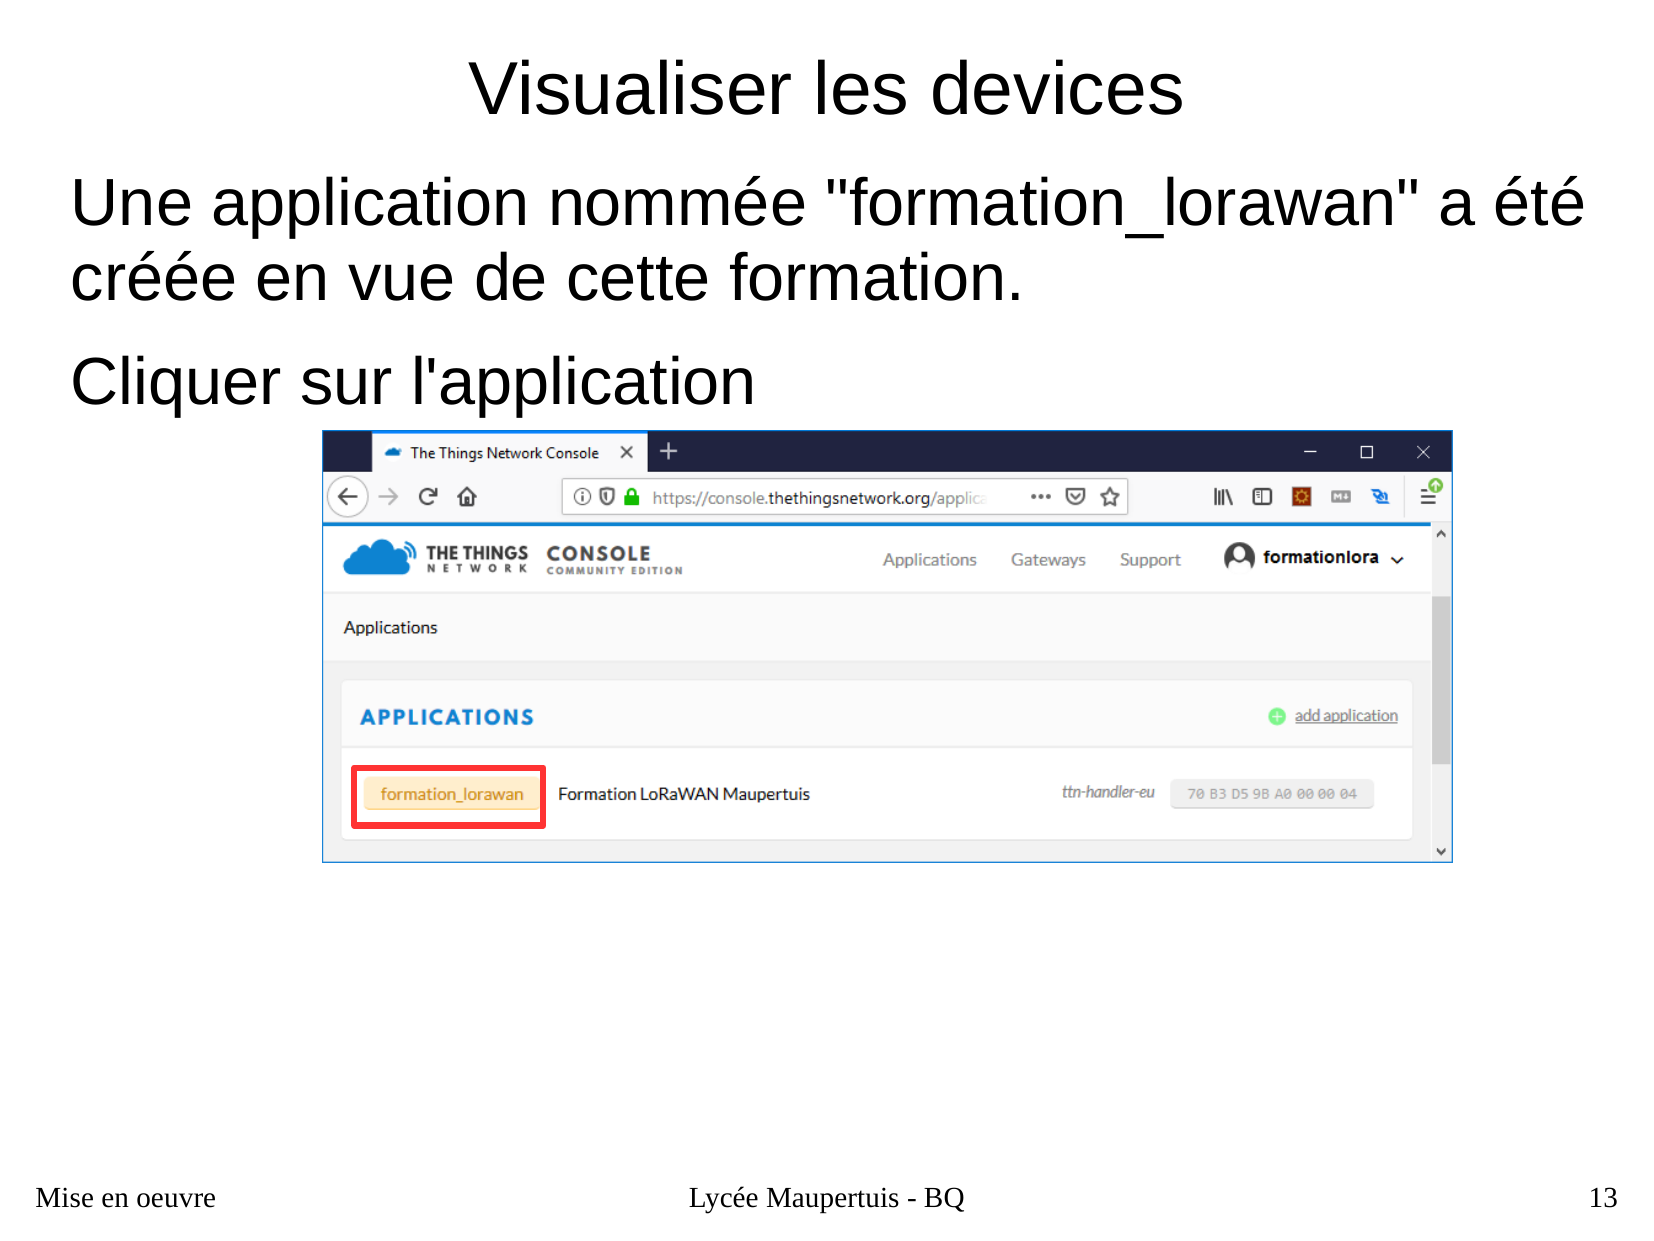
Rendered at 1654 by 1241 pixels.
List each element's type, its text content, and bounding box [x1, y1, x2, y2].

title Visualiser les devices [35, 35, 1619, 142]
picture [322, 532, 1453, 863]
list Une application nommée "formation_lorawan" a été créée en vue de cette formation. Cliquer sur l'application [70, 165, 1607, 532]
